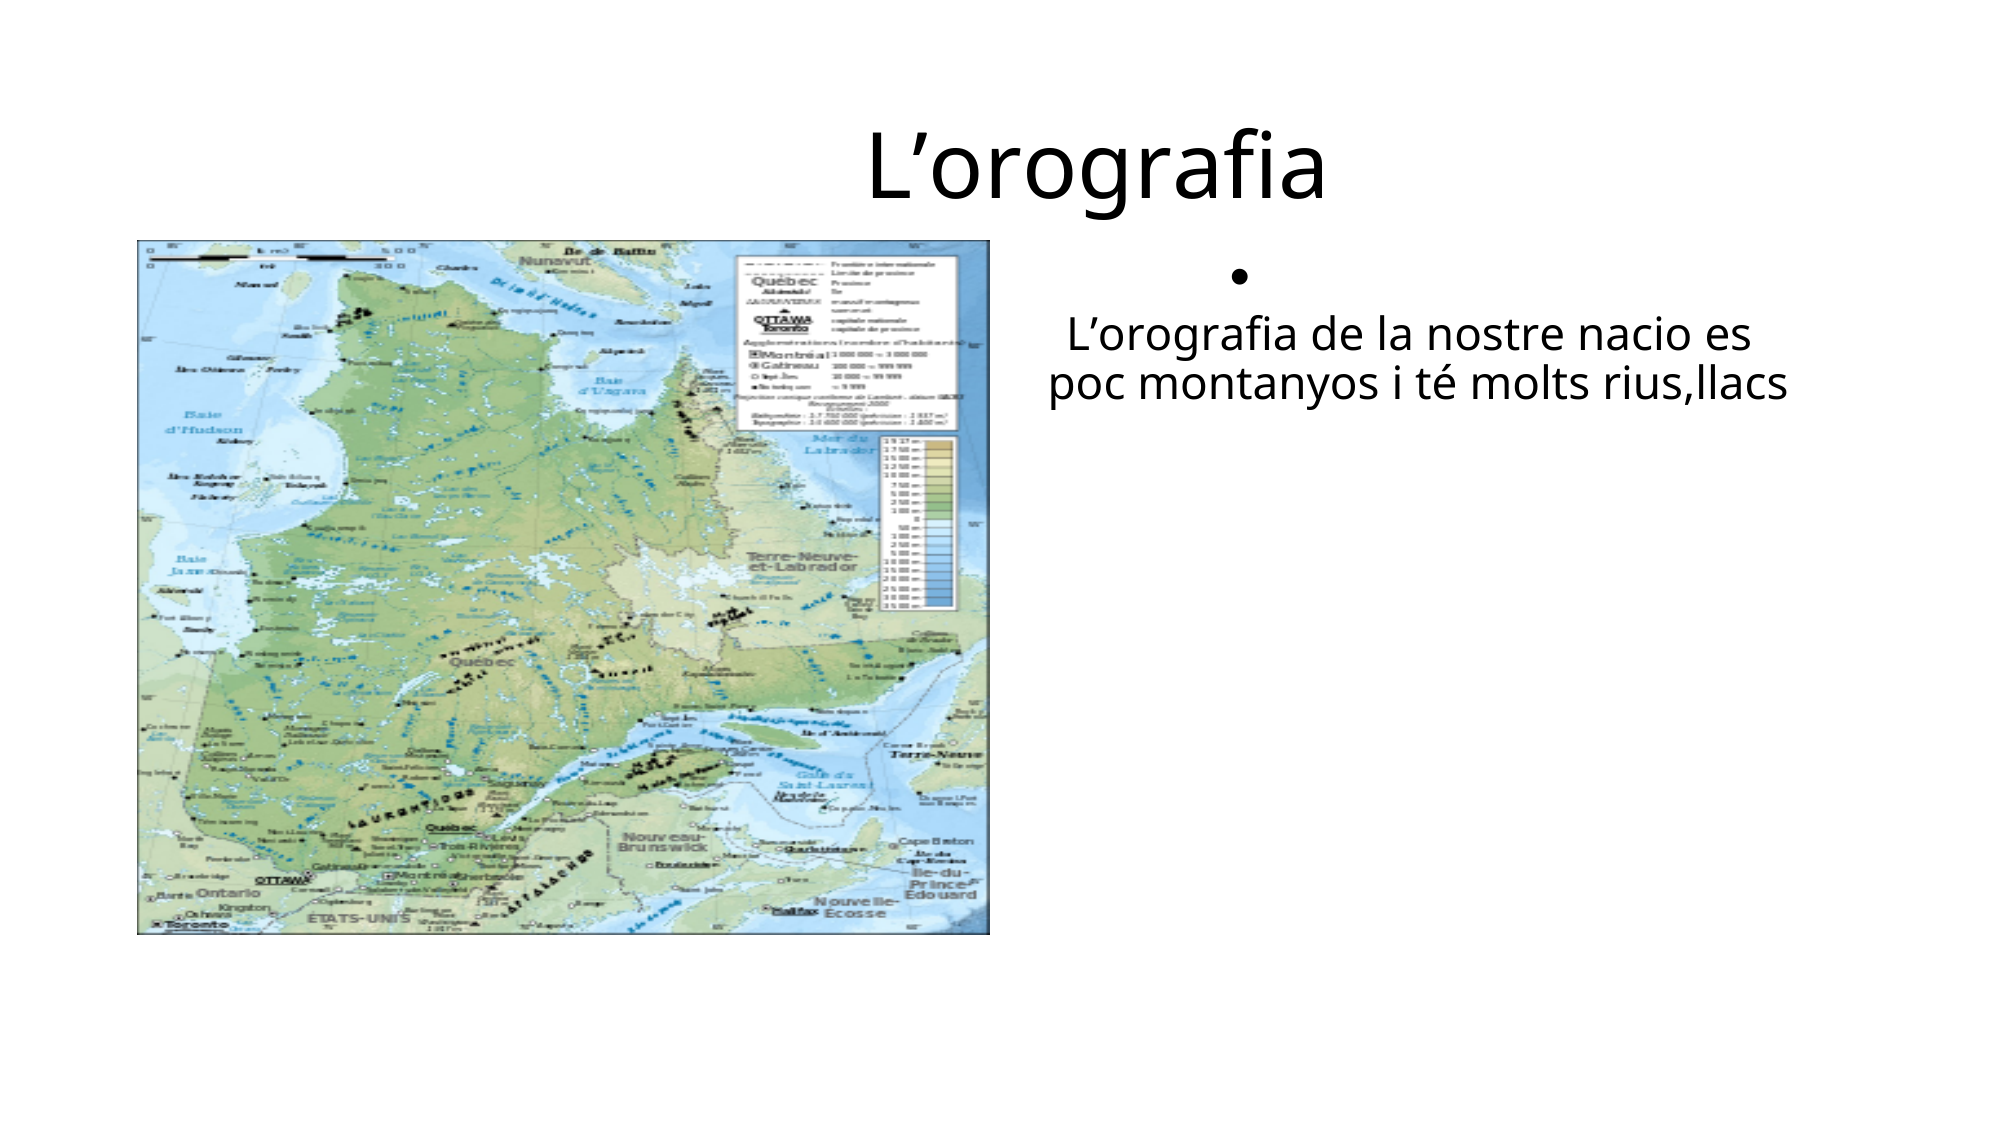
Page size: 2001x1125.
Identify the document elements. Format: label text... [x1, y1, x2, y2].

list L’orografia de la nostre nacio es poc montanyos i té molts rius,llacs [988, 240, 1816, 955]
title L’orografia [137, 59, 1863, 278]
picture [137, 240, 990, 935]
